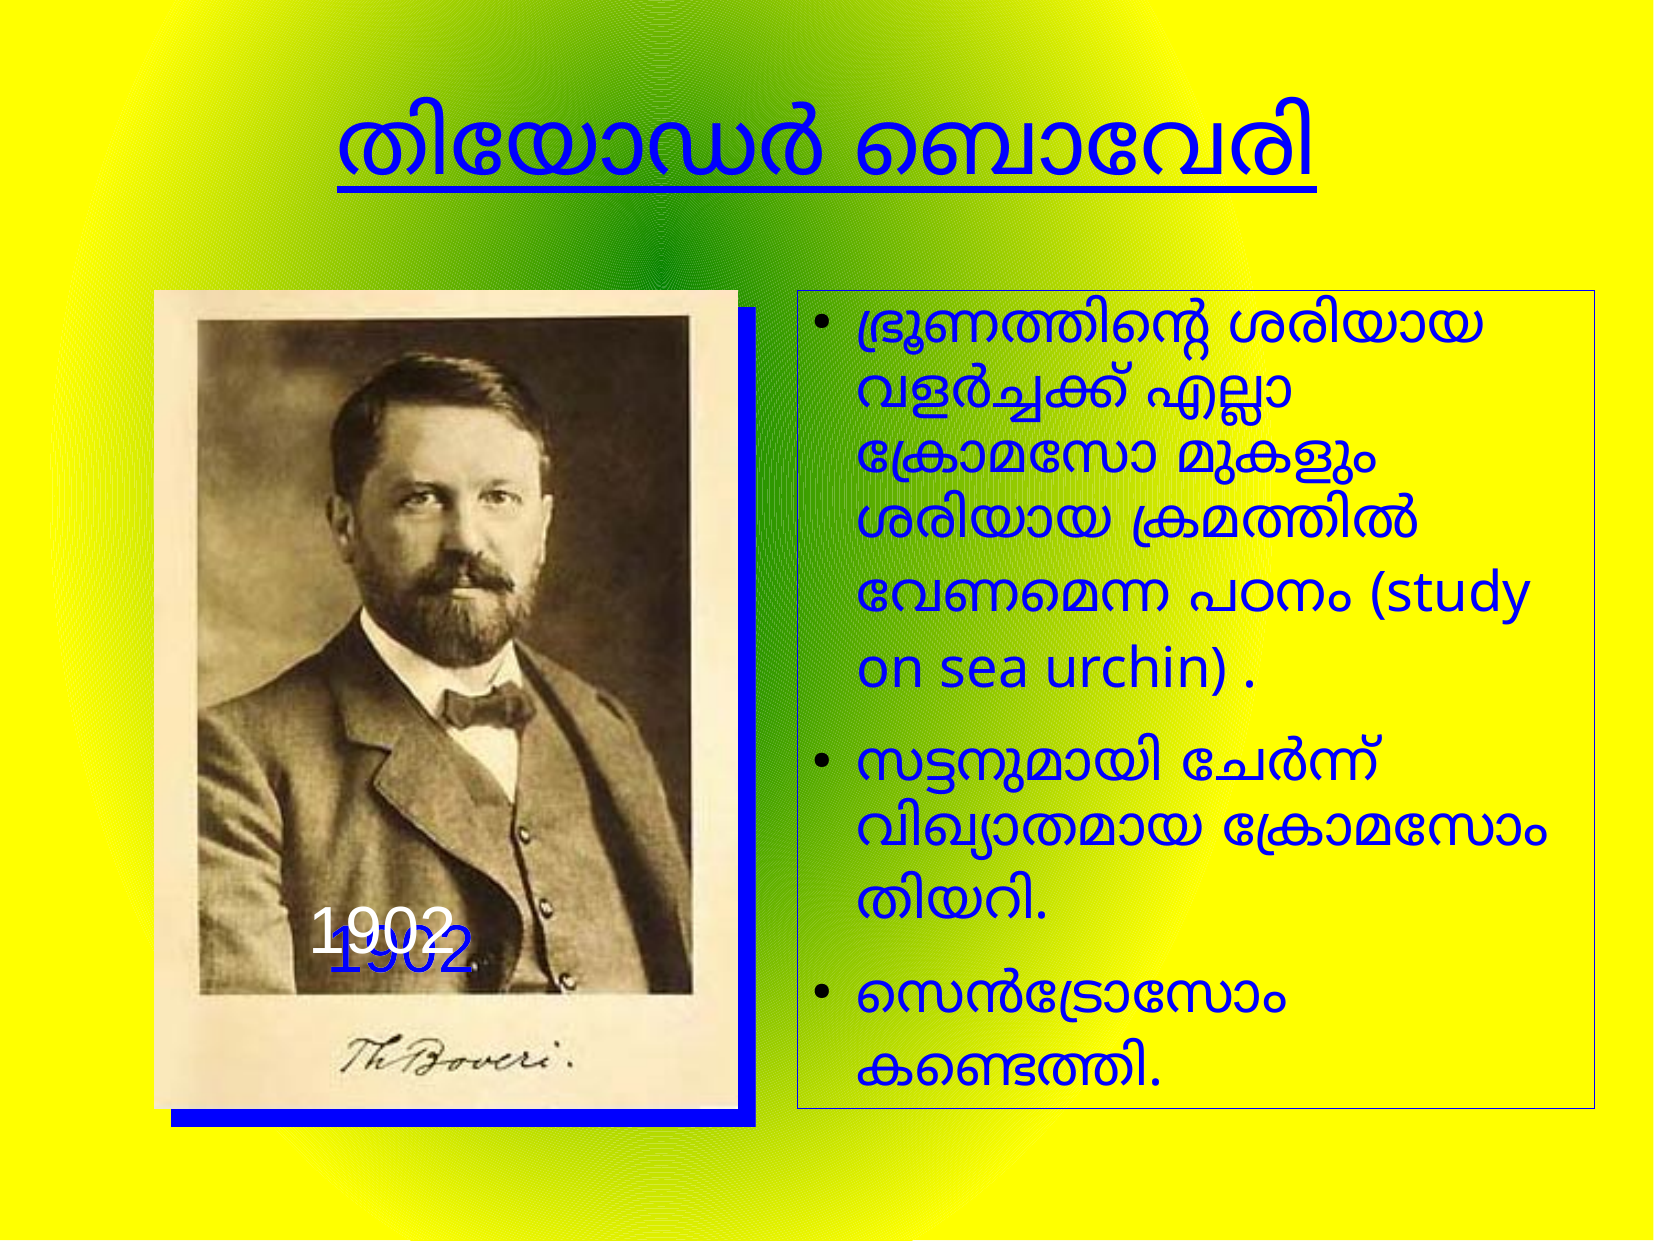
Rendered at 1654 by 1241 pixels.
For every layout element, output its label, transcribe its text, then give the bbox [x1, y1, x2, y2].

text_box 1902 [293, 885, 473, 976]
title തിയോഡര്‍ ബൊവേരി [82, 49, 1571, 257]
list ഭ്രൂണത്തിന്റെ ശരിയായ വളര്‍ച്ചക്ക് എല്ലാ ക്രോമസോ മുകളും ശരിയായ ക്രമത്തില്‍ വേണമെന്ന പഠനം (study on sea urchin) . സട്ടനുമായി ചേര്‍ന്ന് വിഖ്യാതമായ ക്രോമസോം തിയറി. സെന്‍ട്രോസോം കണ്ടെത്തി. [797, 290, 1595, 1109]
picture [154, 290, 738, 1109]
